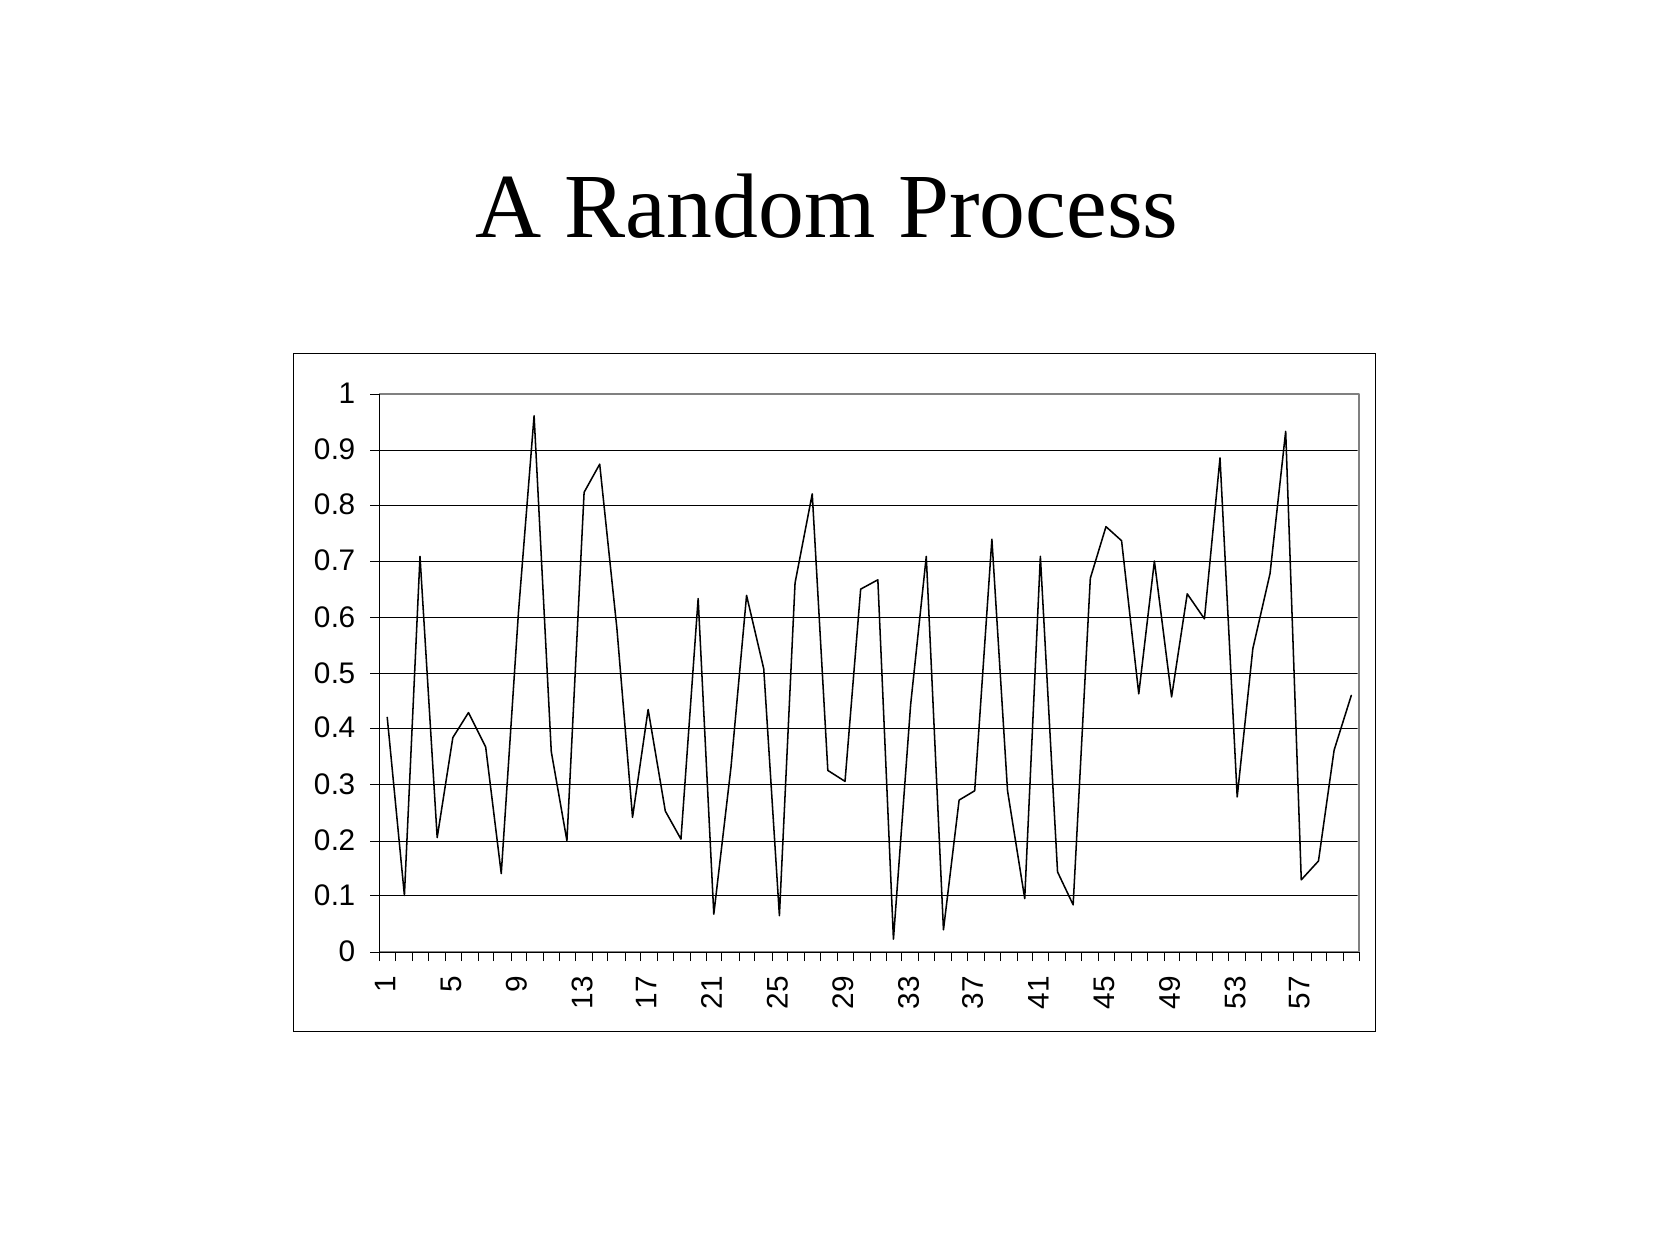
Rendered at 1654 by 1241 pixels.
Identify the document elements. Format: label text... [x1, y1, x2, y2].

chart [285, 345, 1383, 1038]
title A Random Process [121, 102, 1534, 311]
